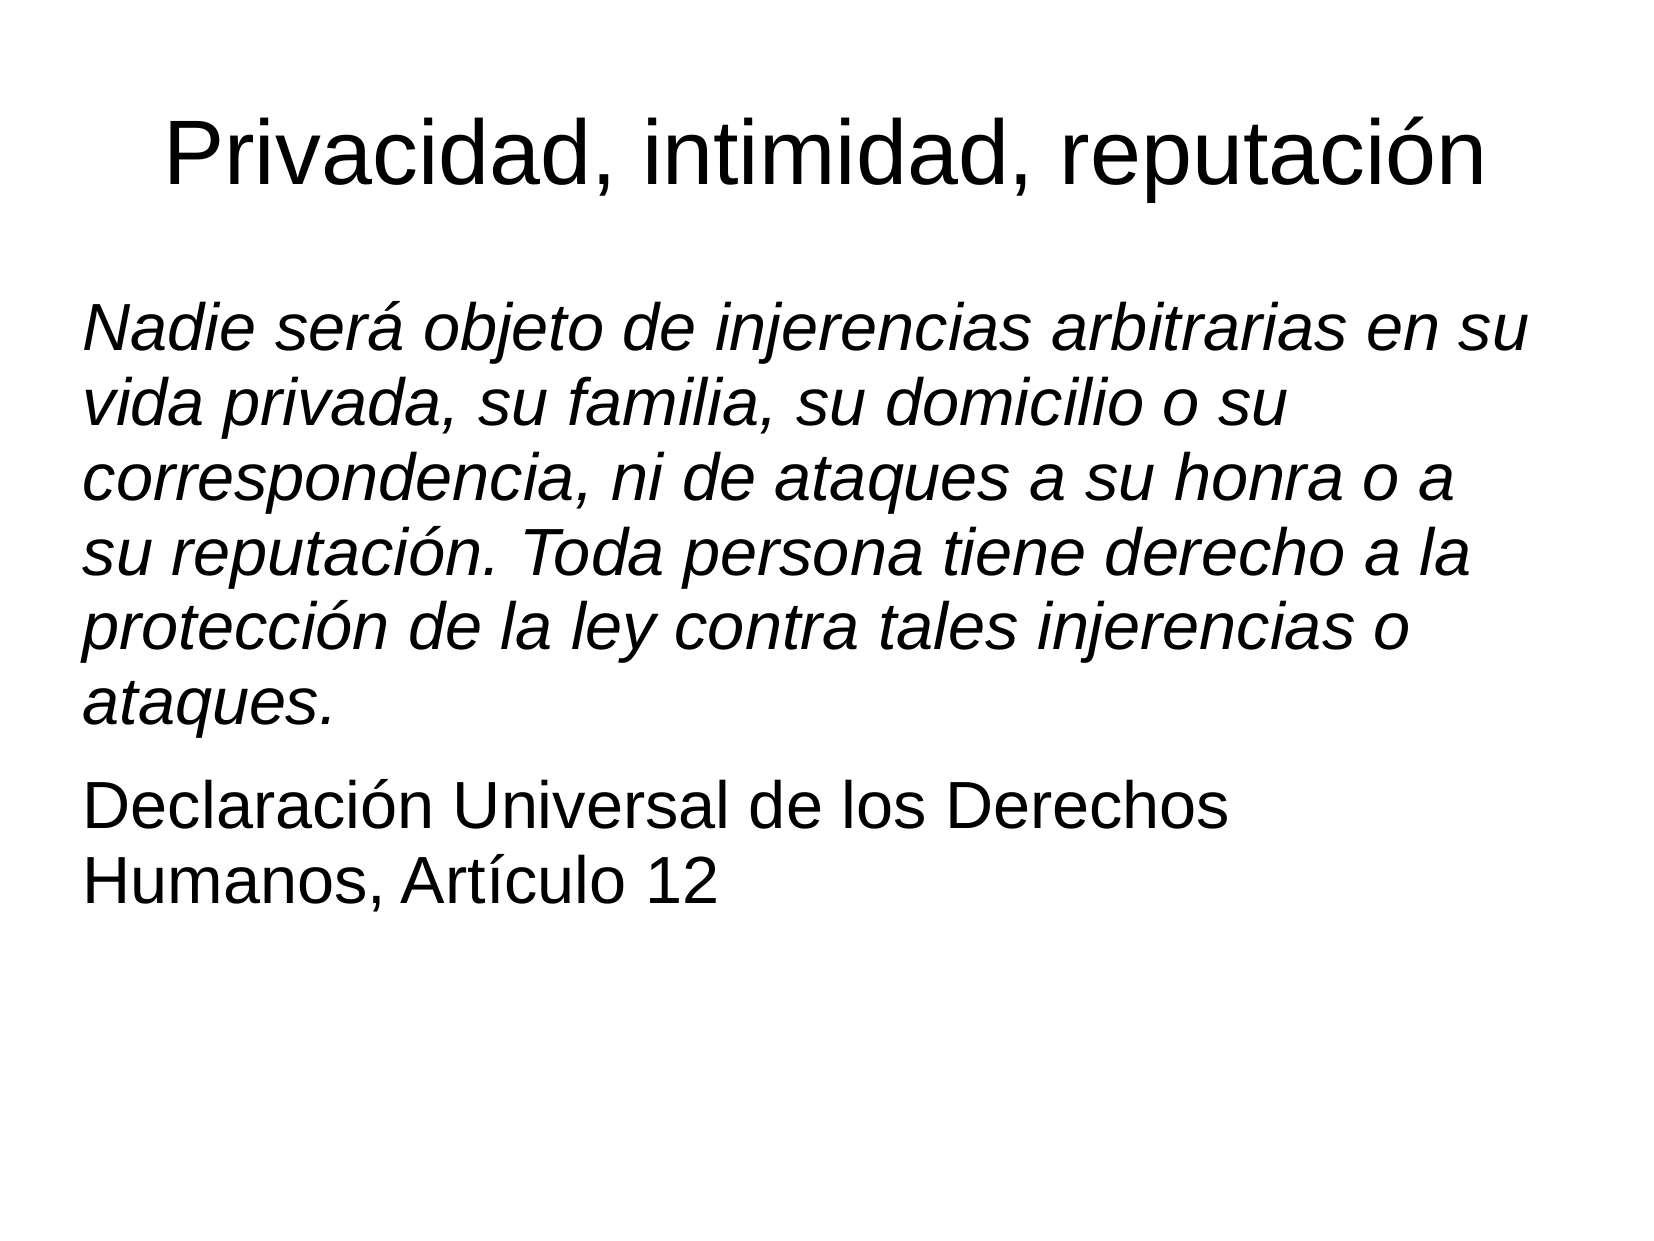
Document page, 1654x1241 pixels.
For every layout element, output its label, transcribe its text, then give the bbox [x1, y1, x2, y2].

list Nadie será objeto de injerencias arbitrarias en su vida privada, su familia, su domicilio o su correspondencia, ni de ataques a su honra o a su reputación. Toda persona tiene derecho a la protección de la ley contra tales injerencias o ataques. Declaración Universal de los Derechos Humanos, Artículo 12 [82, 290, 1538, 1010]
title Privacidad, intimidad, reputación [82, 49, 1571, 257]
